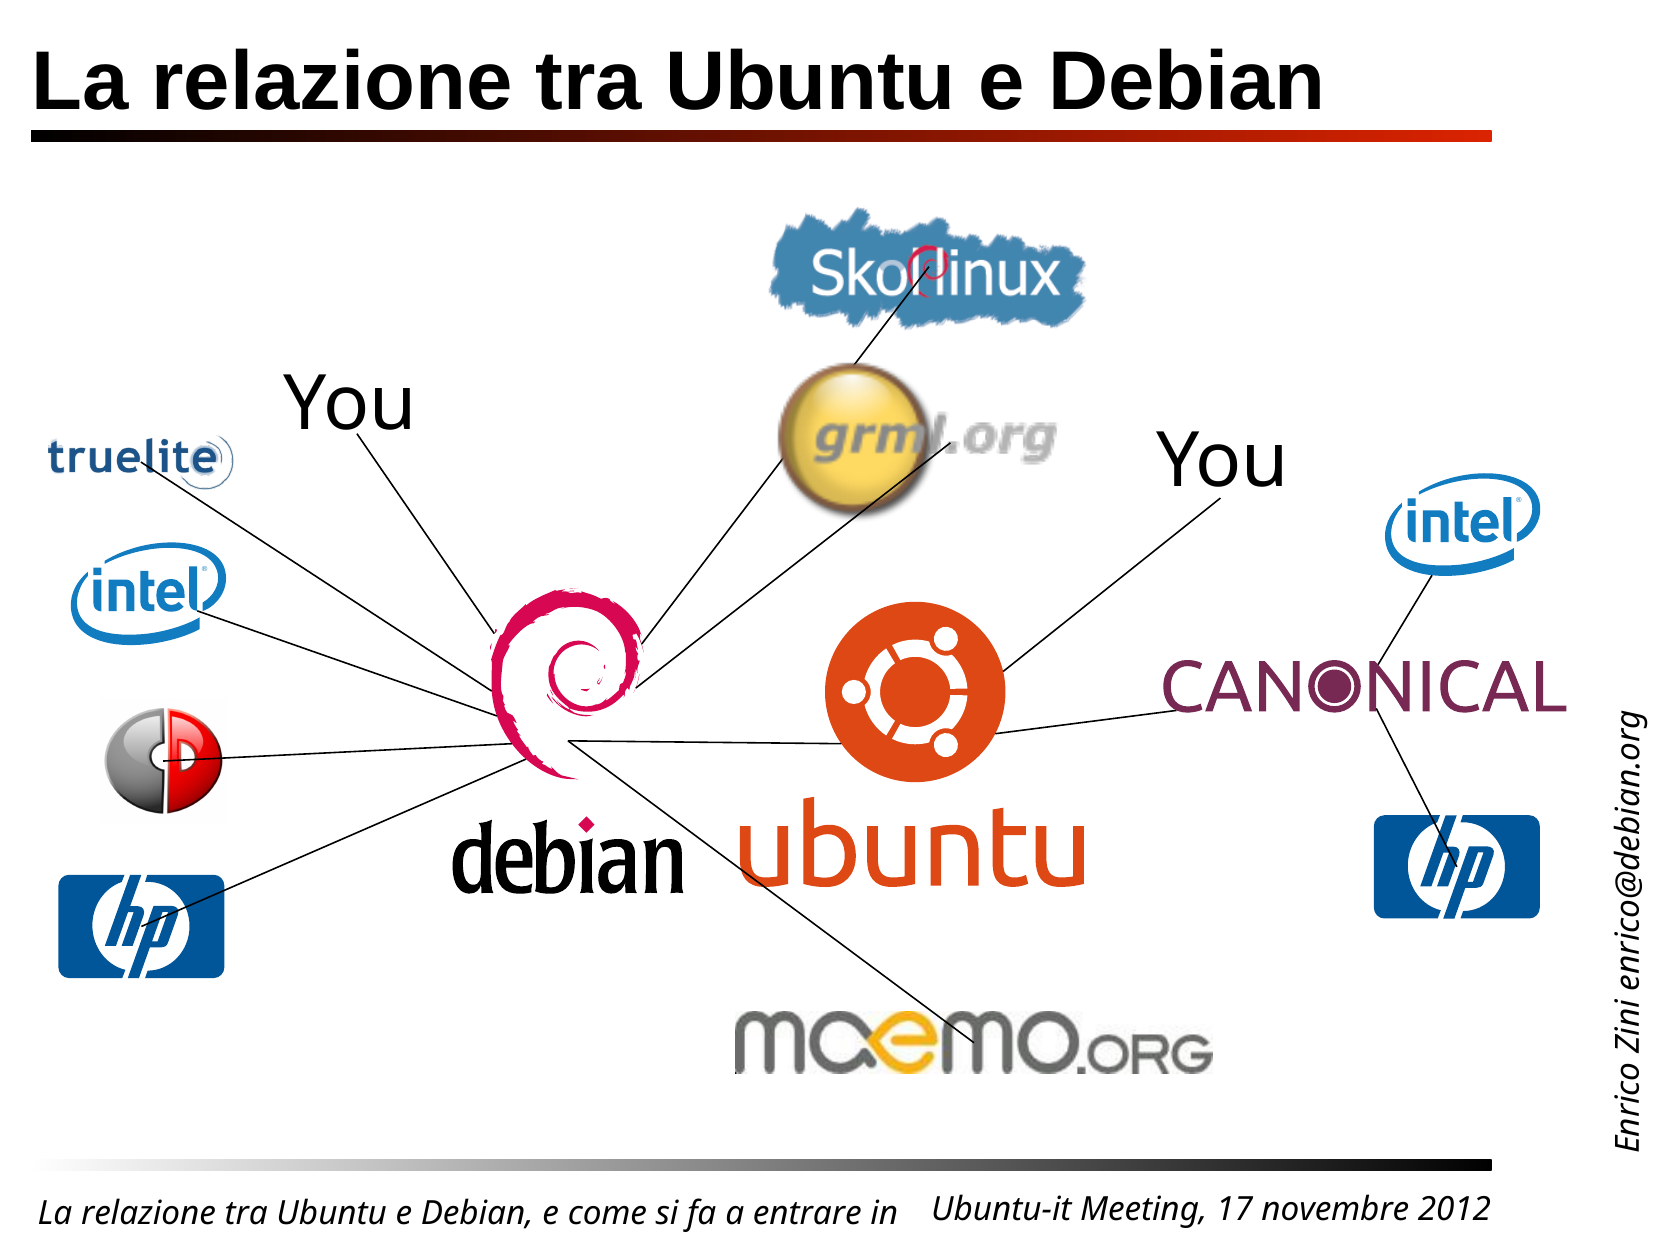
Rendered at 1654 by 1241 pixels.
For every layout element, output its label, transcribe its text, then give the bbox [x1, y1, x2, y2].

picture [48, 200, 1567, 1074]
text_box La relazione tra Ubuntu e Debian [31, 34, 1438, 168]
